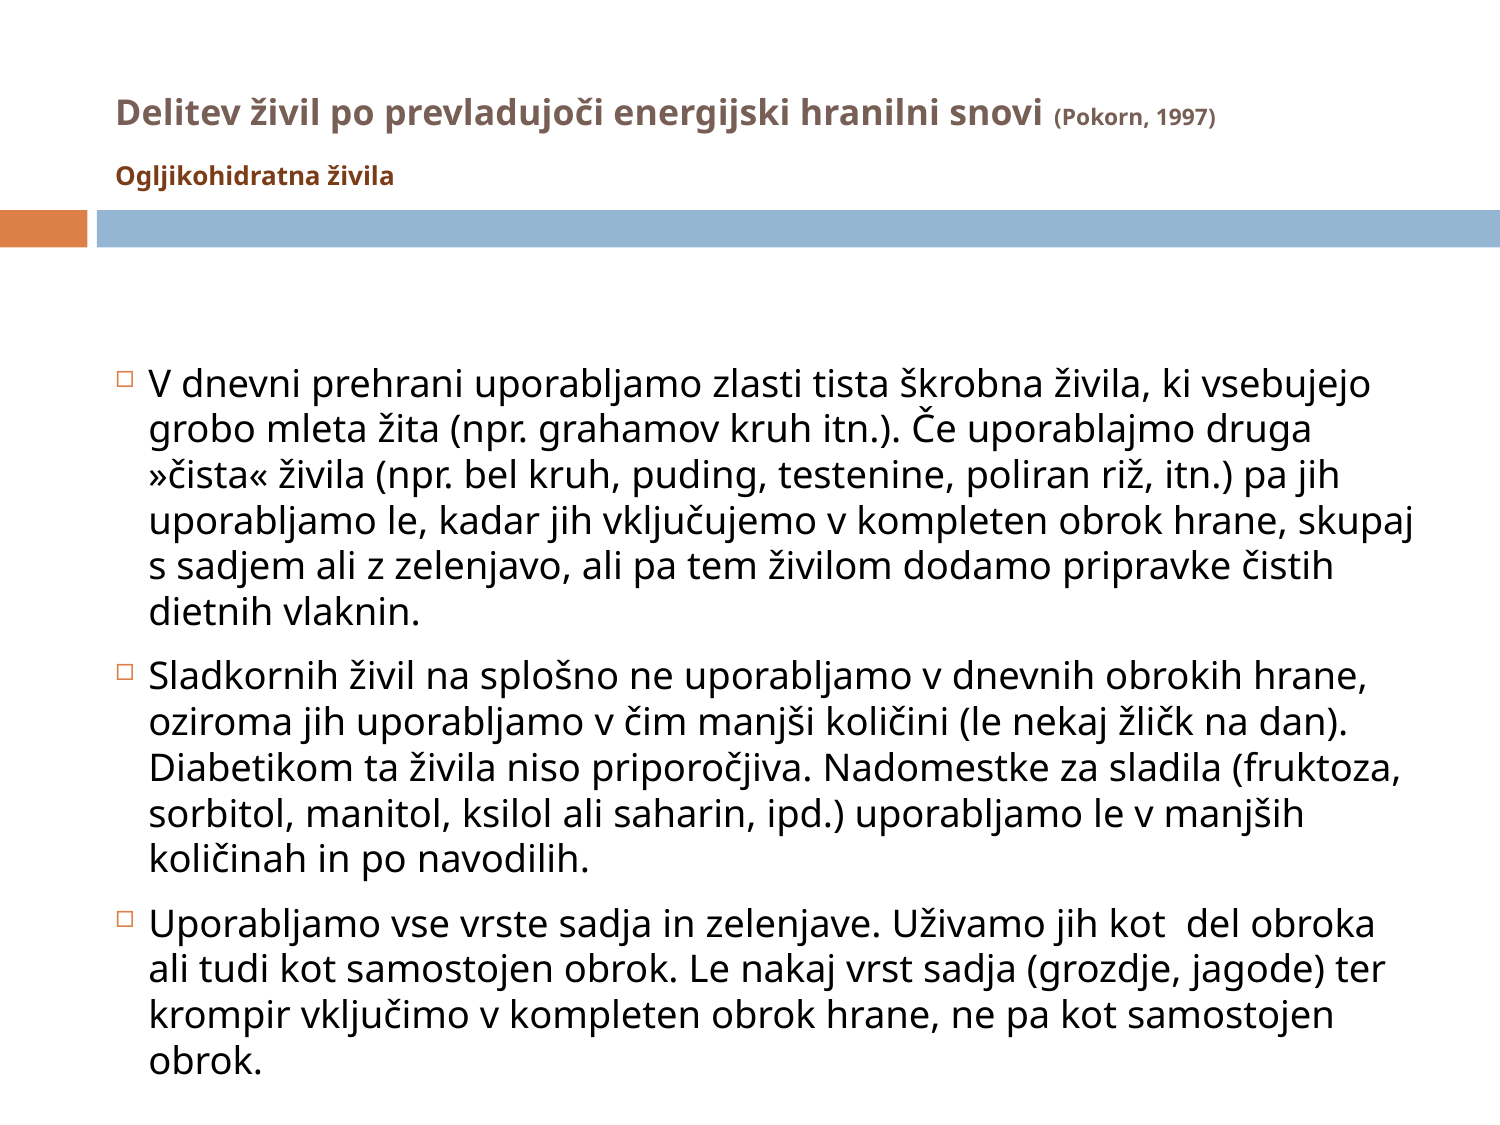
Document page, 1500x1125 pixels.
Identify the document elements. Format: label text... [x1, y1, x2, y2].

title Delitev živil po prevladujoči energijski hranilni snovi (Pokorn, 1997) Ogljikohidratna živila [100, 37, 1438, 200]
list V dnevni prehrani uporabljamo zlasti tista škrobna živila, ki vsebujejo grobo mleta žita (npr. grahamov kruh itn.). Če uporablajmo druga »čista« živila (npr. bel kruh, puding, testenine, poliran riž, itn.) pa jih uporabljamo le, kadar jih vključujemo v kompleten obrok hrane, skupaj s sadjem ali z zelenjavo, ali pa tem živilom dodamo pripravke čistih dietnih vlaknin. Sladkornih živil na splošno ne uporabljamo v dnevnih obrokih hrane, oziroma jih uporabljamo v čim manjši količini (le nekaj žličk na dan). Diabetikom ta živila niso priporočjiva. Nadomestke za sladila (fruktoza, sorbitol, manitol, ksilol ali saharin, ipd.) uporabljamo le v manjših količinah in po navodilih. Uporabljamo vse vrste sadja in zelenjave. Uživamo jih kot del obroka ali tudi kot samostojen obrok. Le nakaj vrst sadja (grozdje, jagode) ter krompir vključimo v kompleten obrok hrane, ne pa kot samostojen obrok. [100, 351, 1438, 1090]
